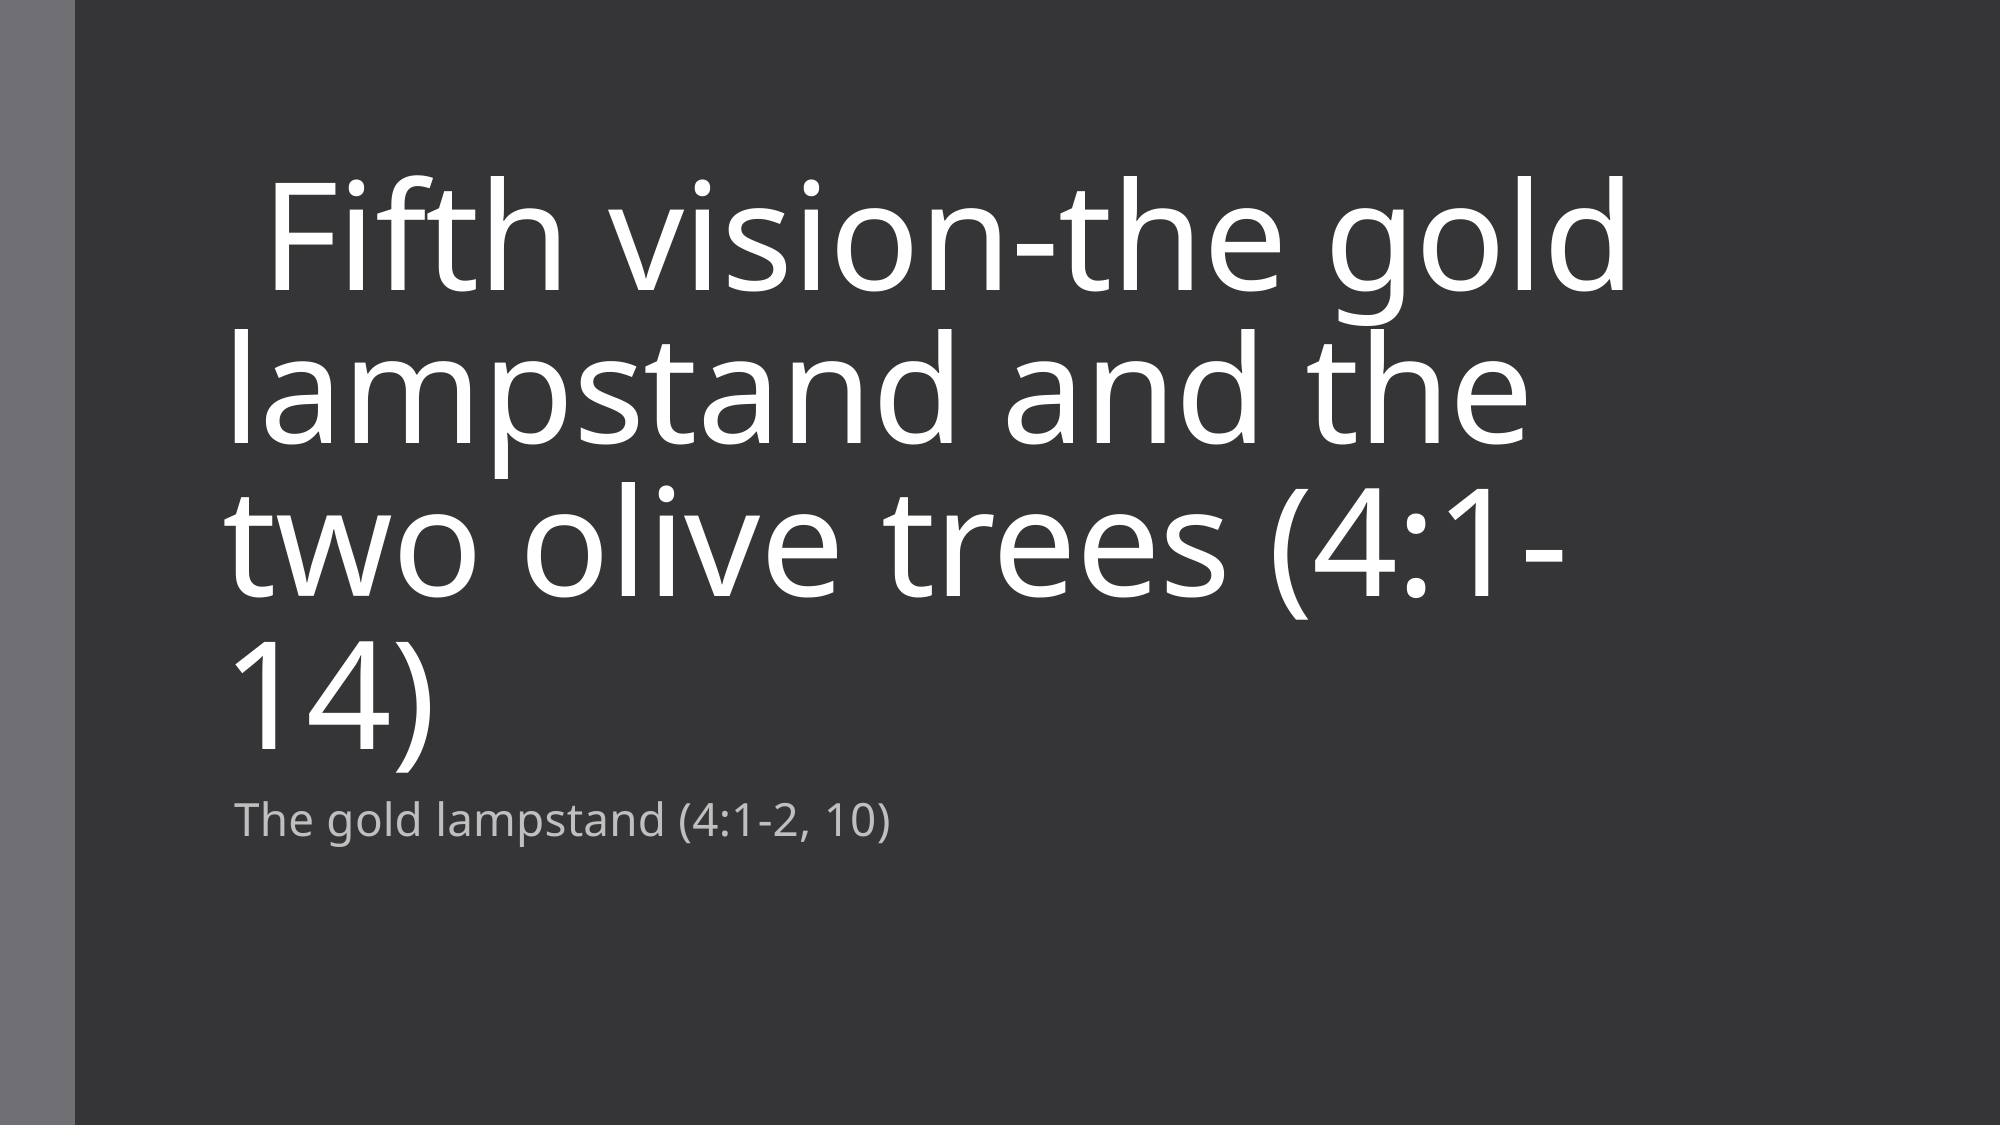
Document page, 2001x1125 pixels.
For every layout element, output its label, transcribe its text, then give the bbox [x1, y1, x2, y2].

subtitle The gold lampstand (4:1-2, 10) [206, 787, 1752, 1066]
title Fifth vision-the gold lampstand and the two olive trees (4:1-14) [206, 124, 1752, 787]
